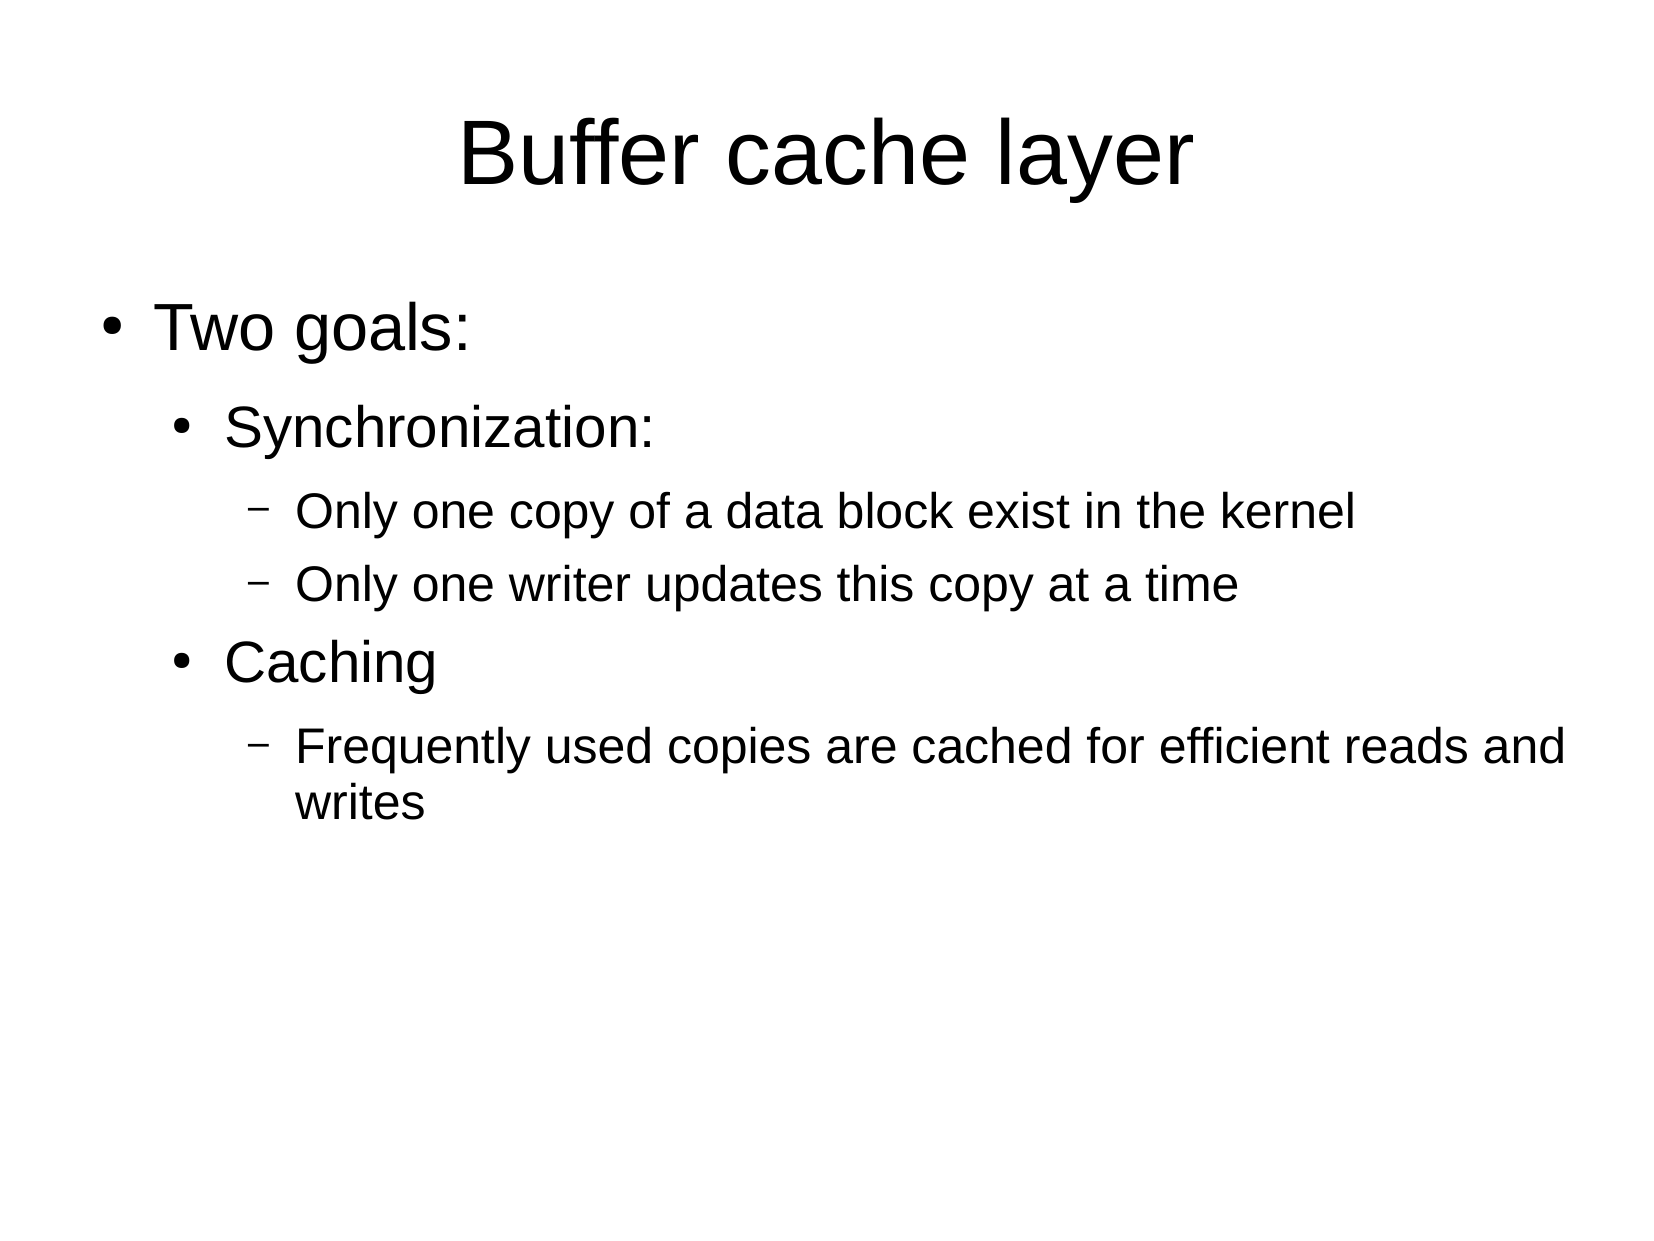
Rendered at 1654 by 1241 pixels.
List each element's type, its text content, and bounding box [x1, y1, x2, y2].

title Buffer cache layer [82, 49, 1571, 257]
list Two goals: Synchronization: Only one copy of a data block exist in the kernel Only one writer updates this copy at a time Caching Frequently used copies are cached for efficient reads and writes [82, 290, 1571, 1010]
